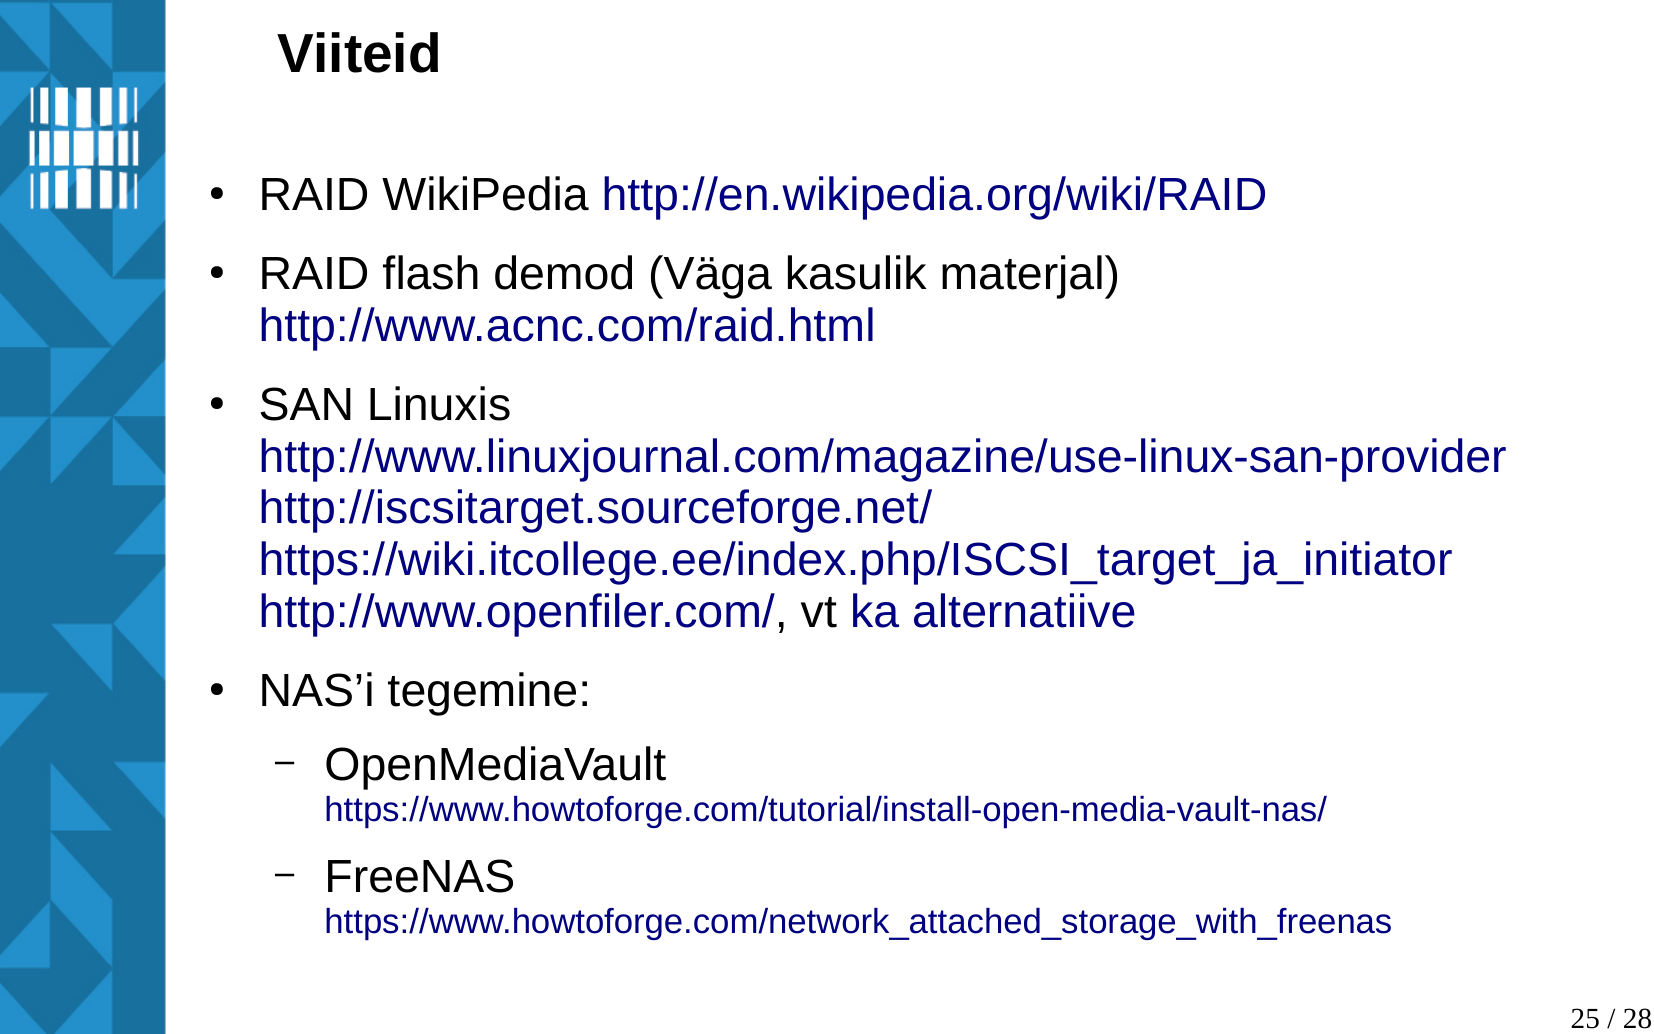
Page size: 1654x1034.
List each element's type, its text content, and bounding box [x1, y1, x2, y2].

list RAID WikiPedia http://en.wikipedia.org/wiki/RAID RAID flash demod (Väga kasulik materjal) http://www.acnc.com/raid.html SAN Linuxis http://www.linuxjournal.com/magazine/use-linux-san-provider http://iscsitarget.sourceforge.net/ https://wiki.itcollege.ee/index.php/ISCSI_target_ja_initiator http://www.openfiler.com/, vt ka alternatiive NAS’i tegemine: OpenMediaVault https://www.howtoforge.com/tutorial/install-open-media-vault-nas/ FreeNAS https://www.howtoforge.com/network_attached_storage_with_freenas [192, 168, 1591, 945]
title Viiteid [277, 11, 1625, 95]
